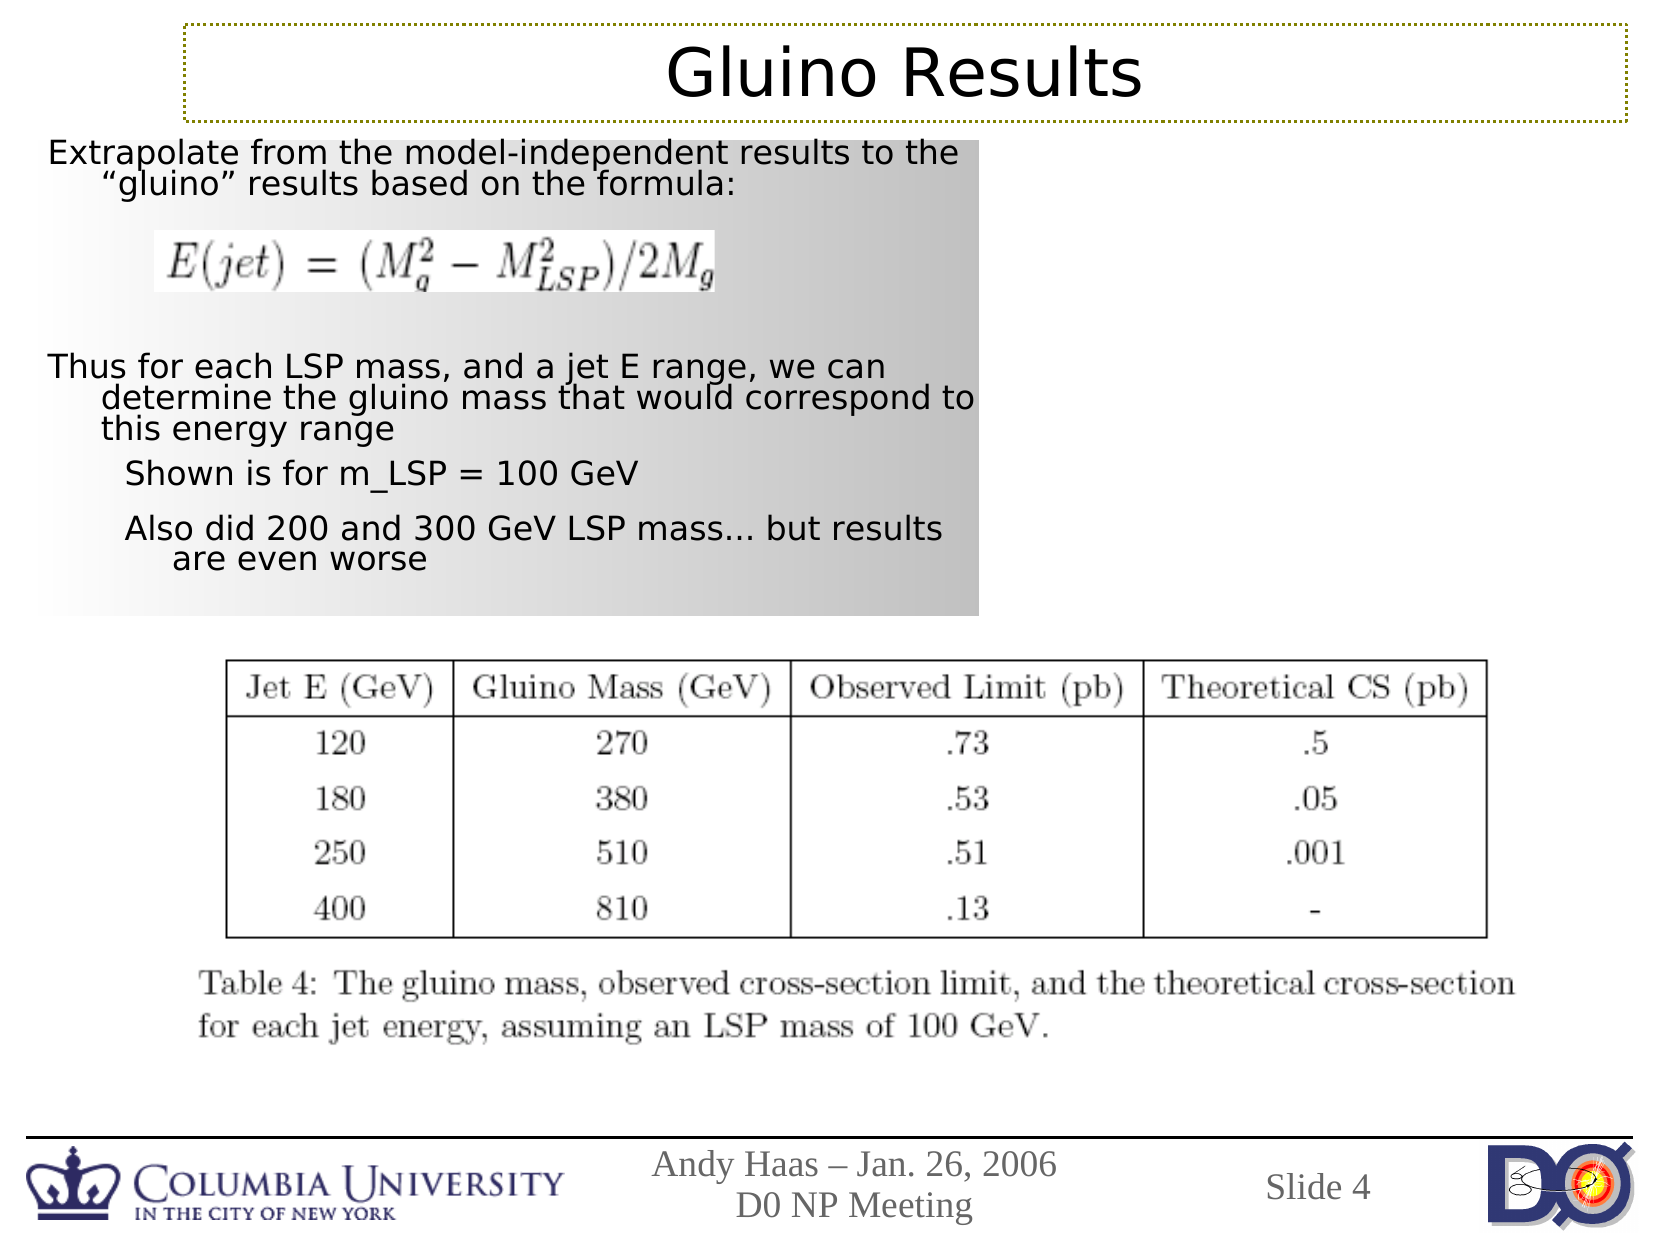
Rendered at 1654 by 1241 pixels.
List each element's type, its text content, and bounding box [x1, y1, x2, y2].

picture [26, 1146, 565, 1220]
picture [165, 632, 1549, 1082]
title Gluino Results [184, 24, 1627, 122]
picture [154, 230, 715, 292]
list Extrapolate from the model-independent results to the “gluino” results based on the formula: Thus for each LSP mass, and a jet E range, we can determine the gluino mass that would correspond to this energy range Shown is for m_LSP = 100 GeV Also did 200 and 300 GeV LSP mass... but results are even worse [30, 140, 979, 616]
picture [1479, 1140, 1639, 1233]
